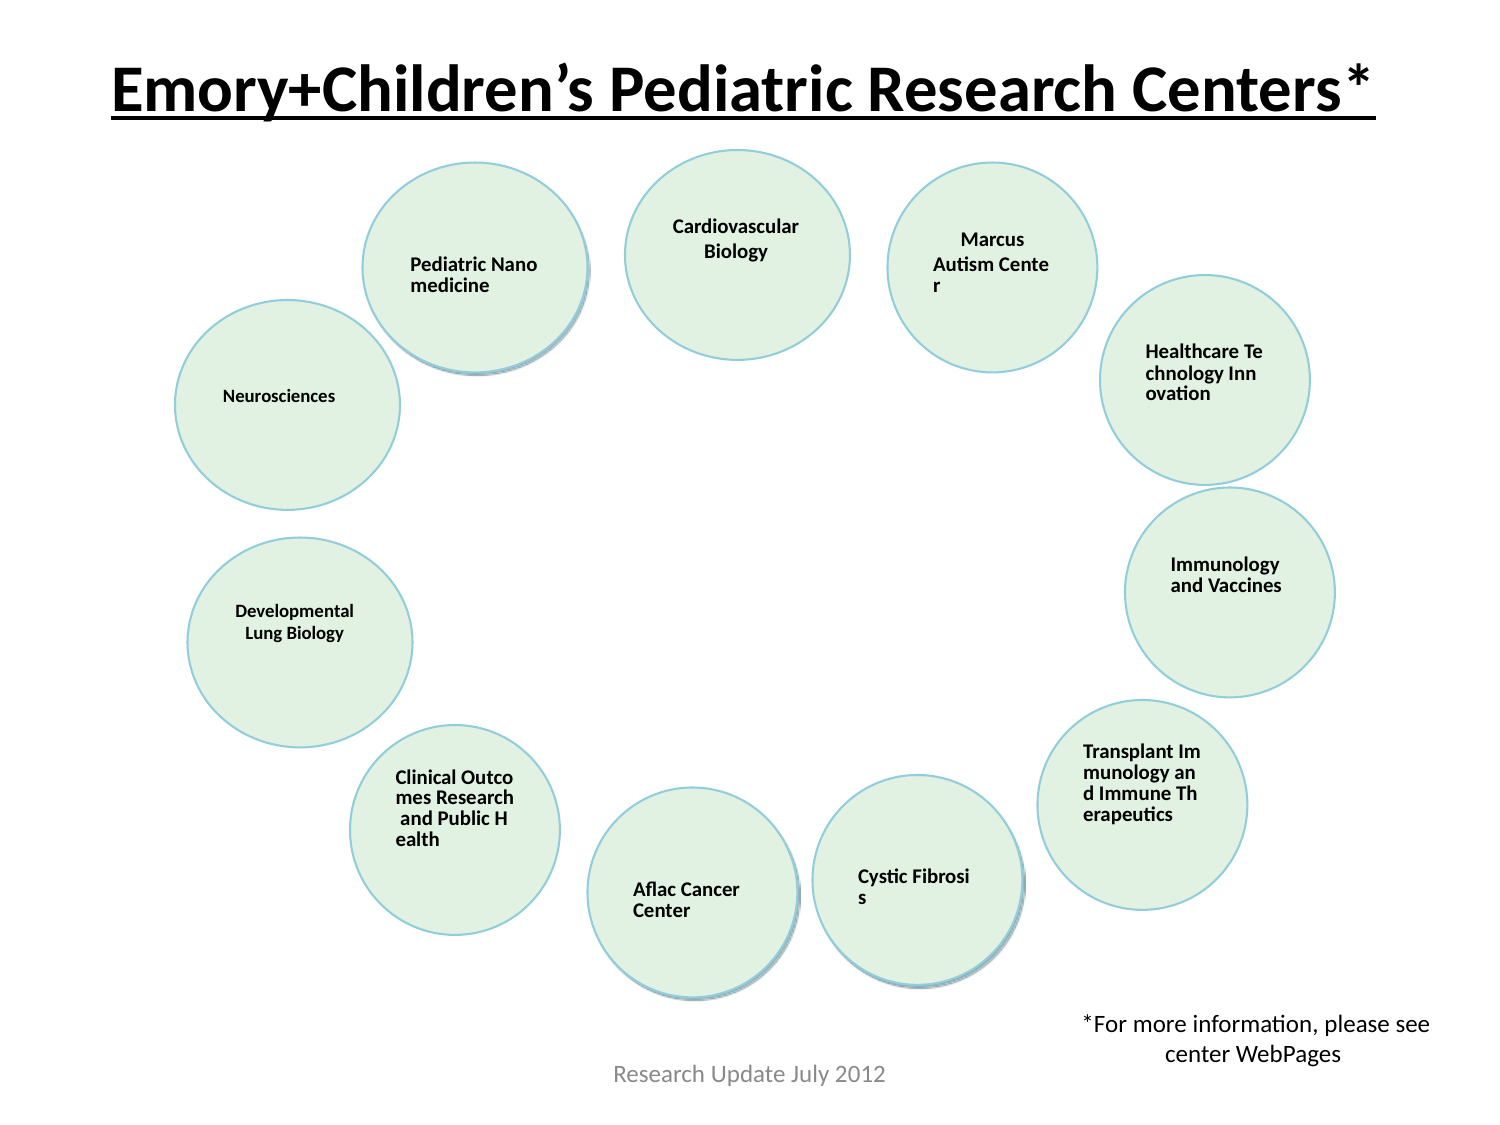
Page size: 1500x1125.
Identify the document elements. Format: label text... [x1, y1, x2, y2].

text_box Aflac Cancer Center [587, 787, 798, 998]
text_box Cystic Fibrosis [812, 774, 1023, 985]
text_box Marcus Autism Center [887, 162, 1098, 373]
text_box Developmental Lung Biology [187, 537, 413, 748]
text_box Transplant Immunology and Immune Therapeutics [1037, 699, 1248, 910]
text_box Pediatric Nanomedicine [362, 162, 588, 373]
text_box Cardiovascular Biology [624, 149, 851, 360]
text_box Immunology and Vaccines [1125, 487, 1335, 698]
text_box Emory+Children’s Pediatric Research Centers* [50, 37, 1438, 133]
text_box Clinical Outcomes Research and Public Health [350, 725, 560, 935]
text_box Neurosciences [174, 299, 401, 510]
text_box Research Update July 2012 [512, 1042, 988, 1103]
text_box Healthcare Technology Innovation [1100, 275, 1310, 485]
text_box *For more information, please see center WebPages [1062, 999, 1451, 1076]
